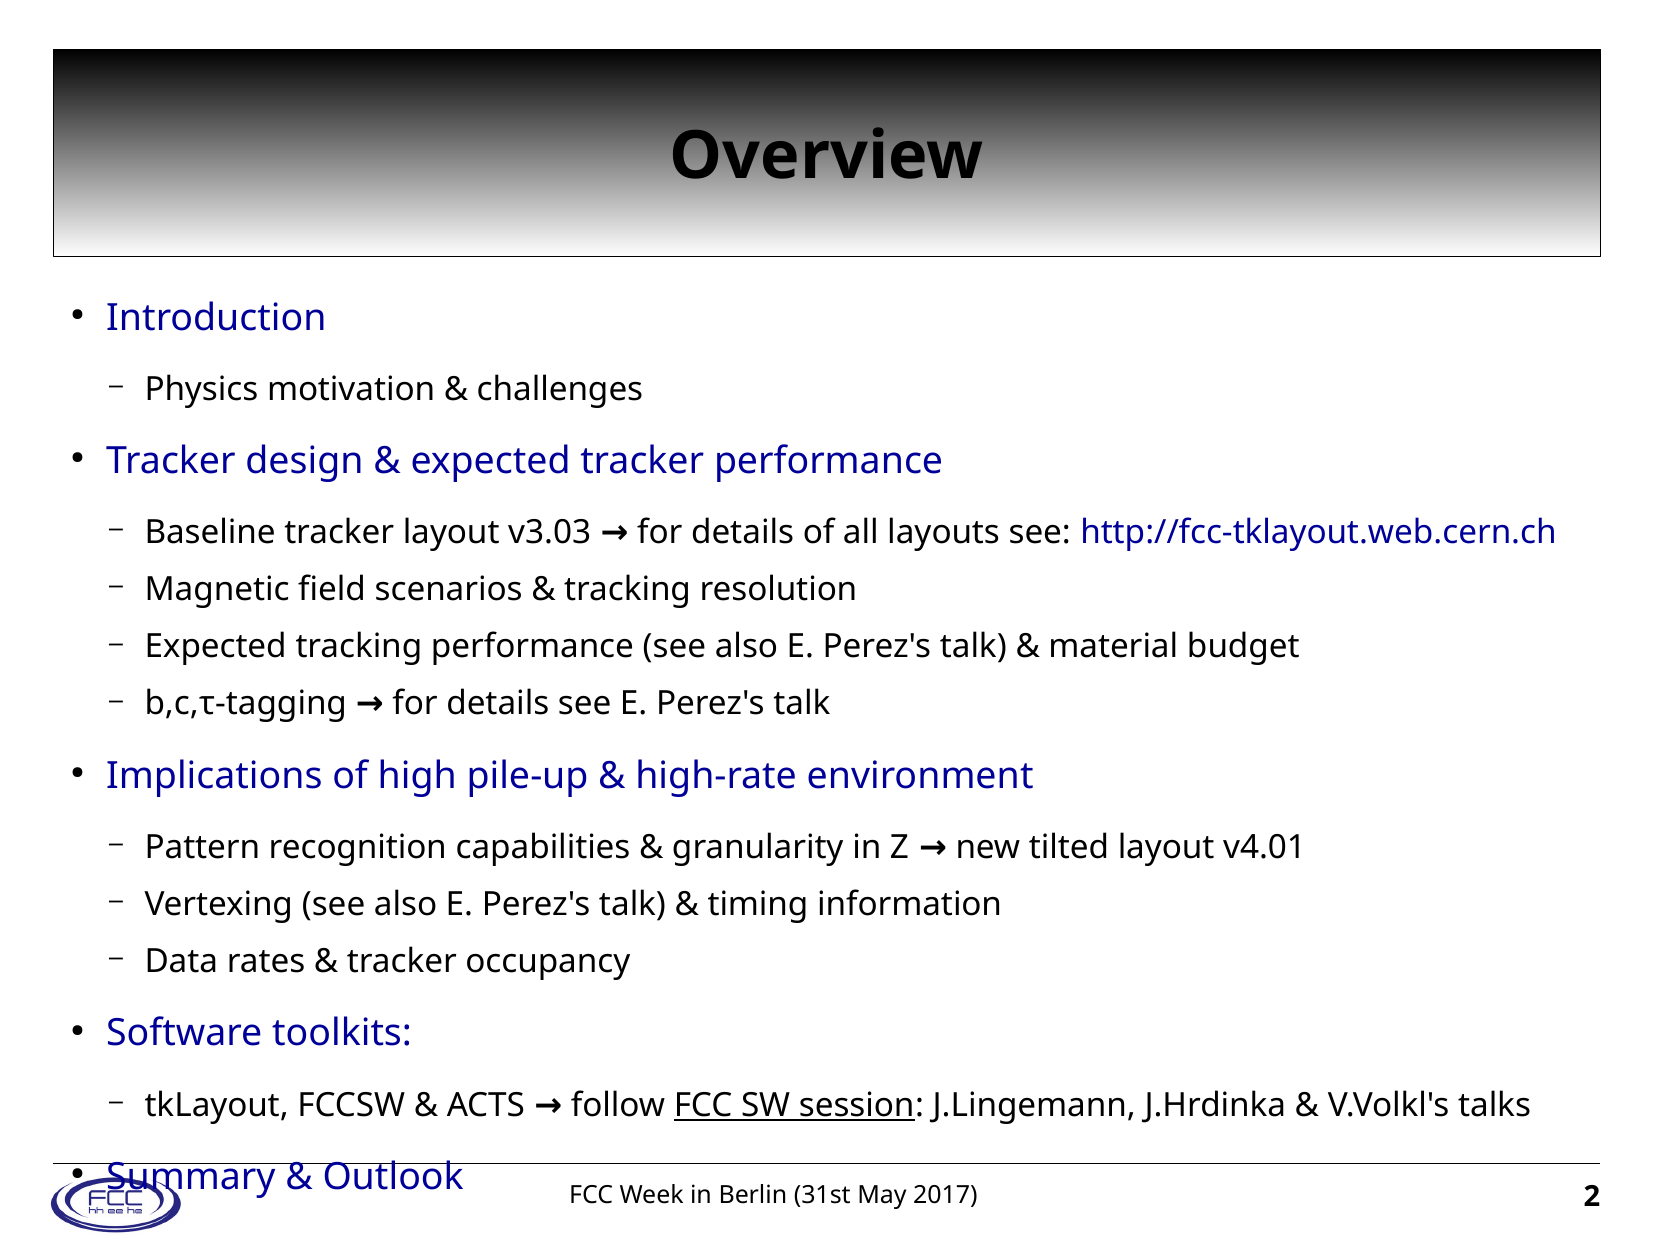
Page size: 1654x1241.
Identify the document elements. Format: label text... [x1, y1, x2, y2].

list Introduction Physics motivation & challenges Tracker design & expected tracker performance Baseline tracker layout v3.03 → for details of all layouts see: http://fcc-tklayout.web.cern.ch Magnetic field scenarios & tracking resolution Expected tracking performance (see also E. Perez's talk) & material budget b,c,τ-tagging → for details see E. Perez's talk Implications of high pile-up & high-rate environment Pattern recognition capabilities & granularity in Z → new tilted layout v4.01 Vertexing (see also E. Perez's talk) & timing information Data rates & tracker occupancy Software toolkits: tkLayout, FCCSW & ACTS → follow FCC SW session: J.Lingemann, J.Hrdinka & V.Volkl's talks Summary & Outlook [53, 290, 1607, 1152]
picture [48, 1175, 184, 1235]
title Overview [53, 49, 1601, 257]
picture [132, 1175, 143, 1187]
